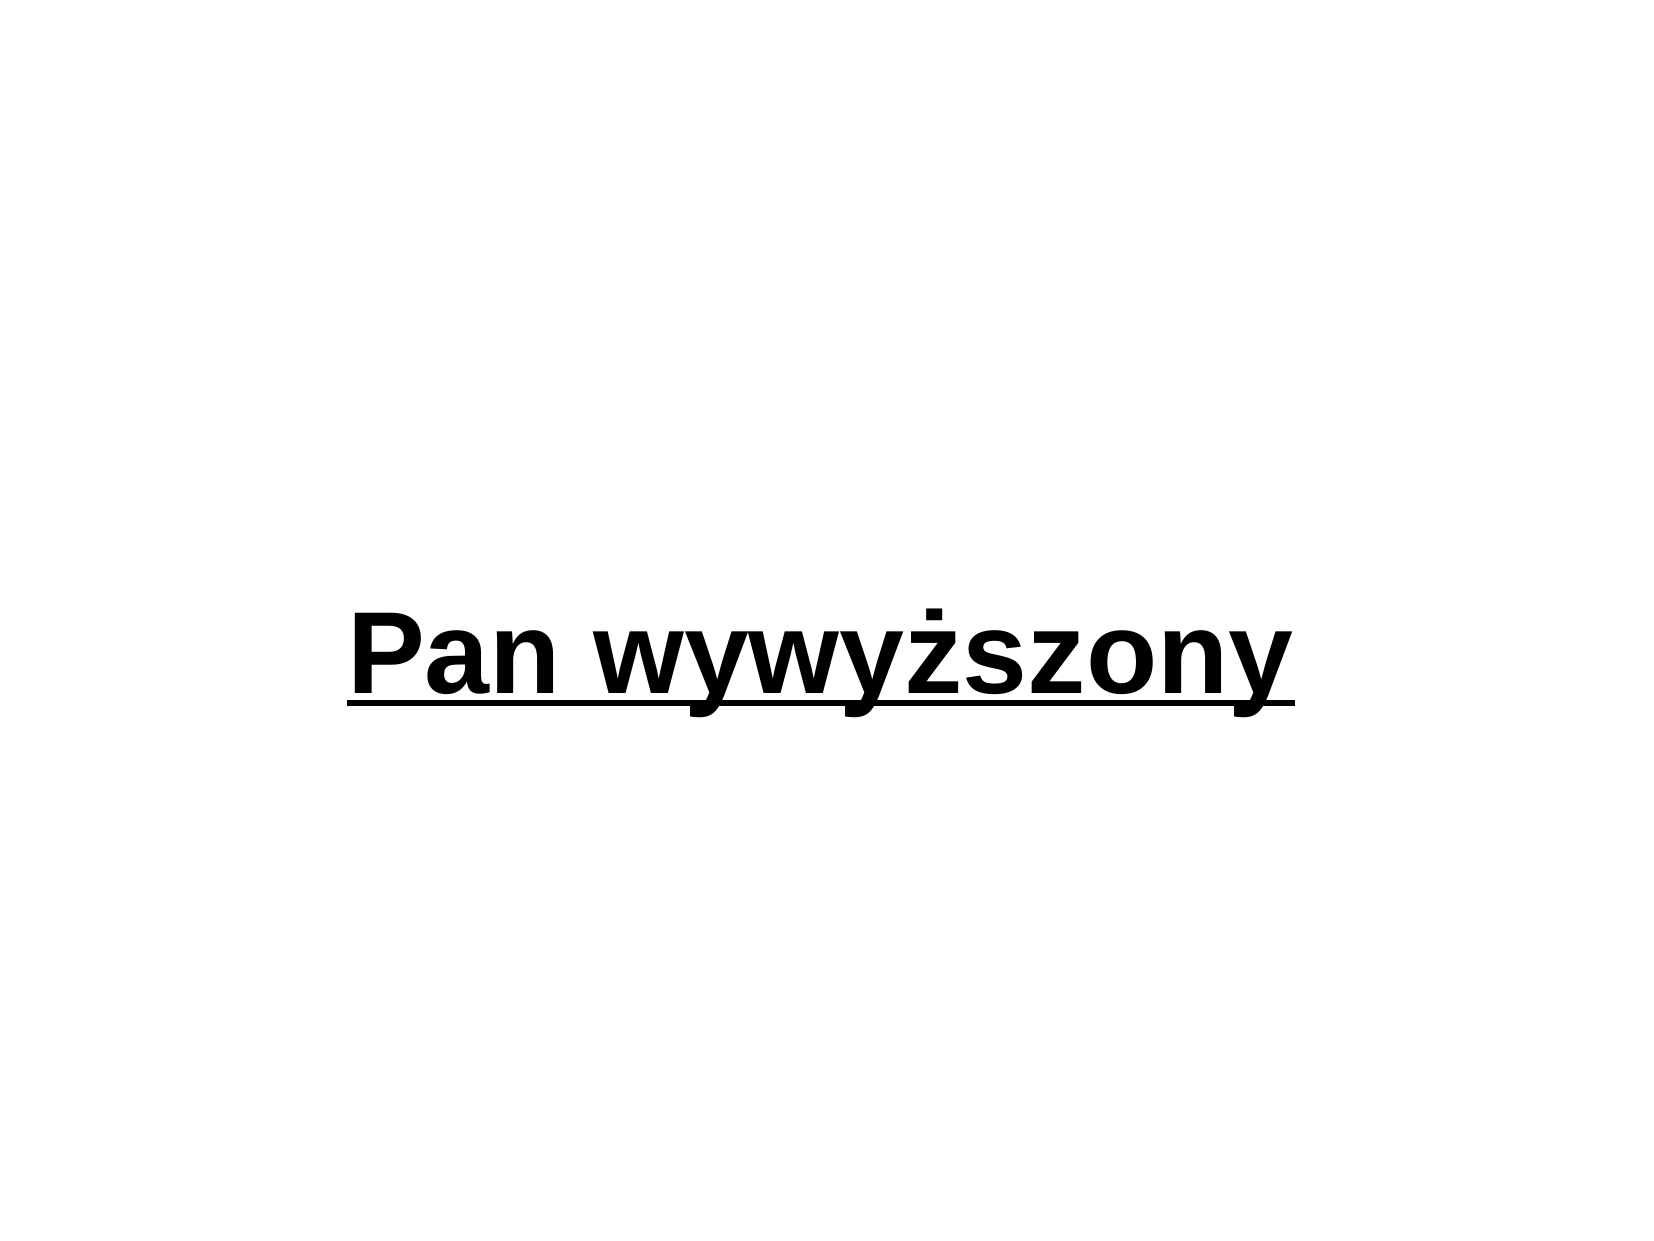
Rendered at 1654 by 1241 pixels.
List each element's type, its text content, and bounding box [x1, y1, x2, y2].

subtitle Pan wywyższony [0, 0, 1642, 1241]
